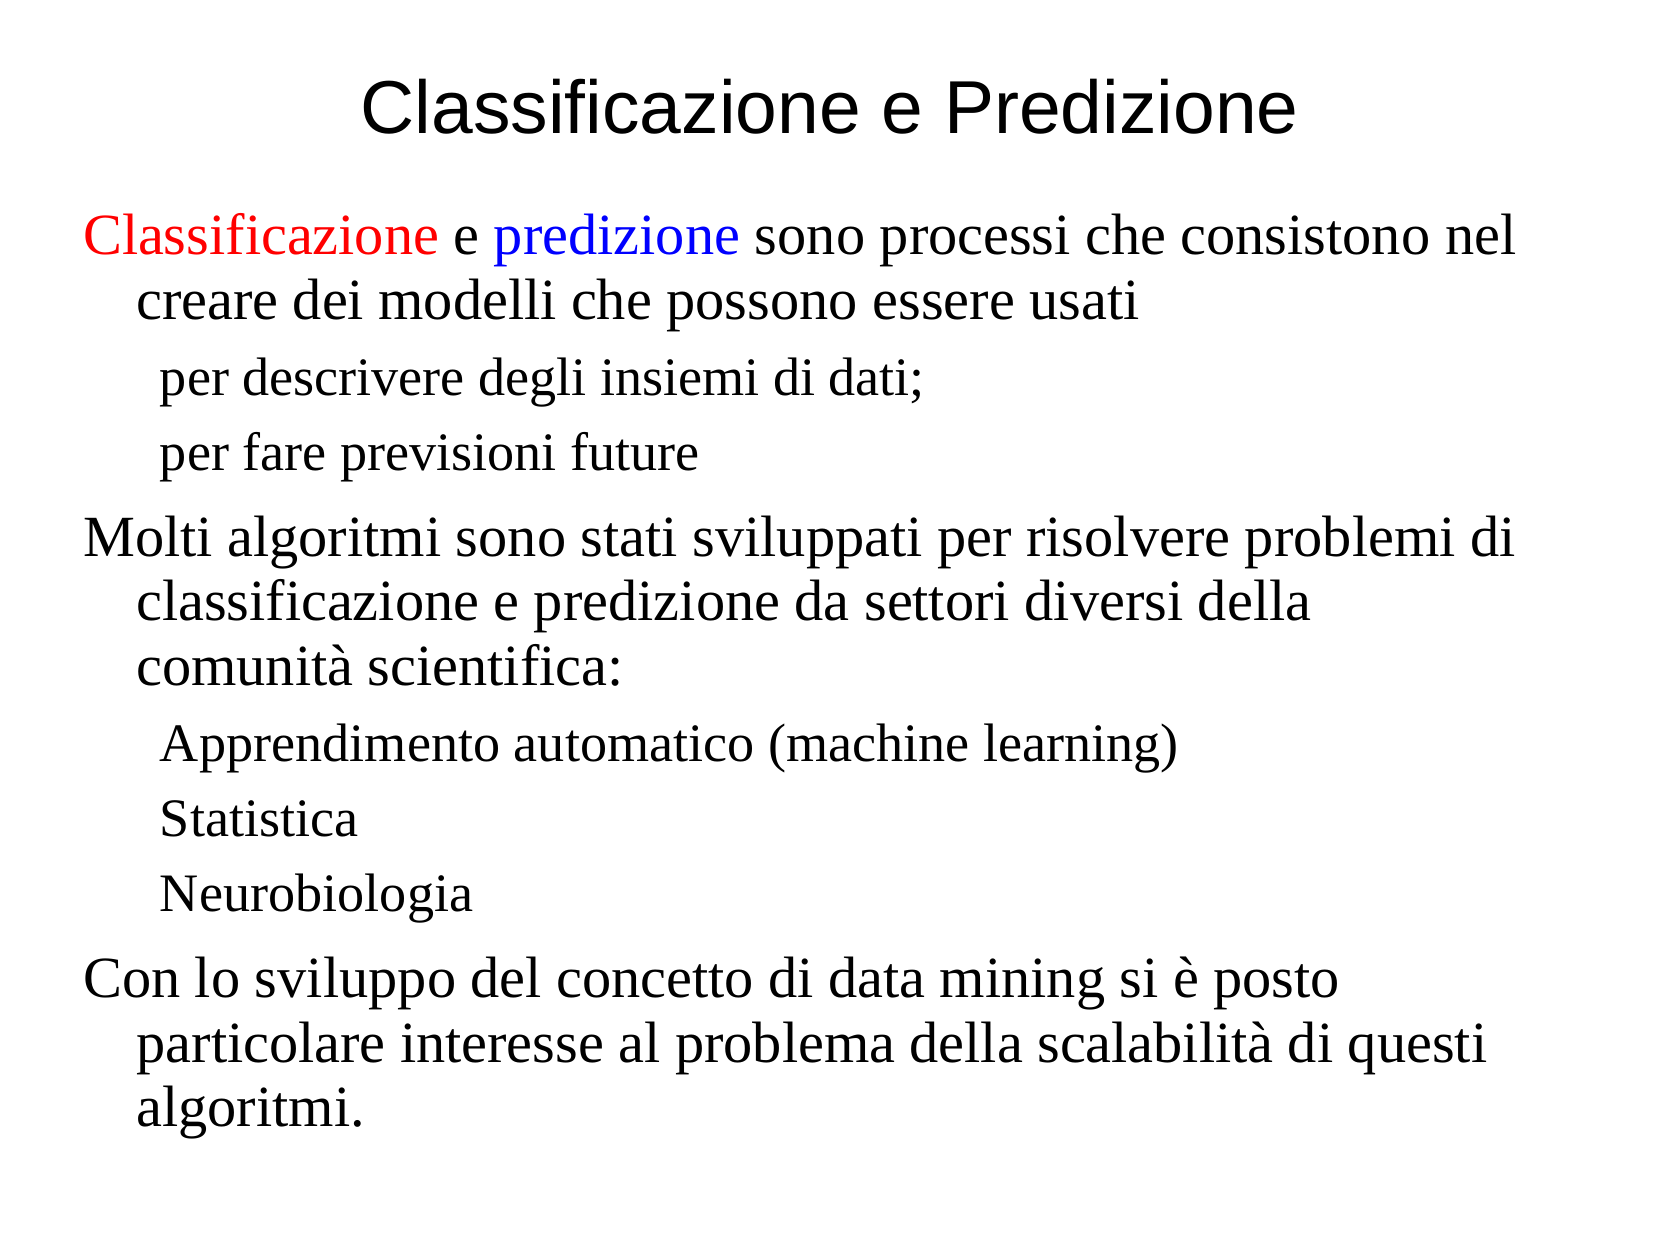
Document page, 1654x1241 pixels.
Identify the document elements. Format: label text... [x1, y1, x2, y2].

title Classificazione e Predizione [52, 42, 1608, 173]
list Classificazione e predizione sono processi che consistono nel creare dei modelli che possono essere usati per descrivere degli insiemi di dati; per fare previsioni future Molti algoritmi sono stati sviluppati per risolvere problemi di classificazione e predizione da settori diversi della comunità scientifica: Apprendimento automatico (machine learning) Statistica Neurobiologia Con lo sviluppo del concetto di data mining si è posto particolare interesse al problema della scalabilità di questi algoritmi. [65, 202, 1539, 1141]
